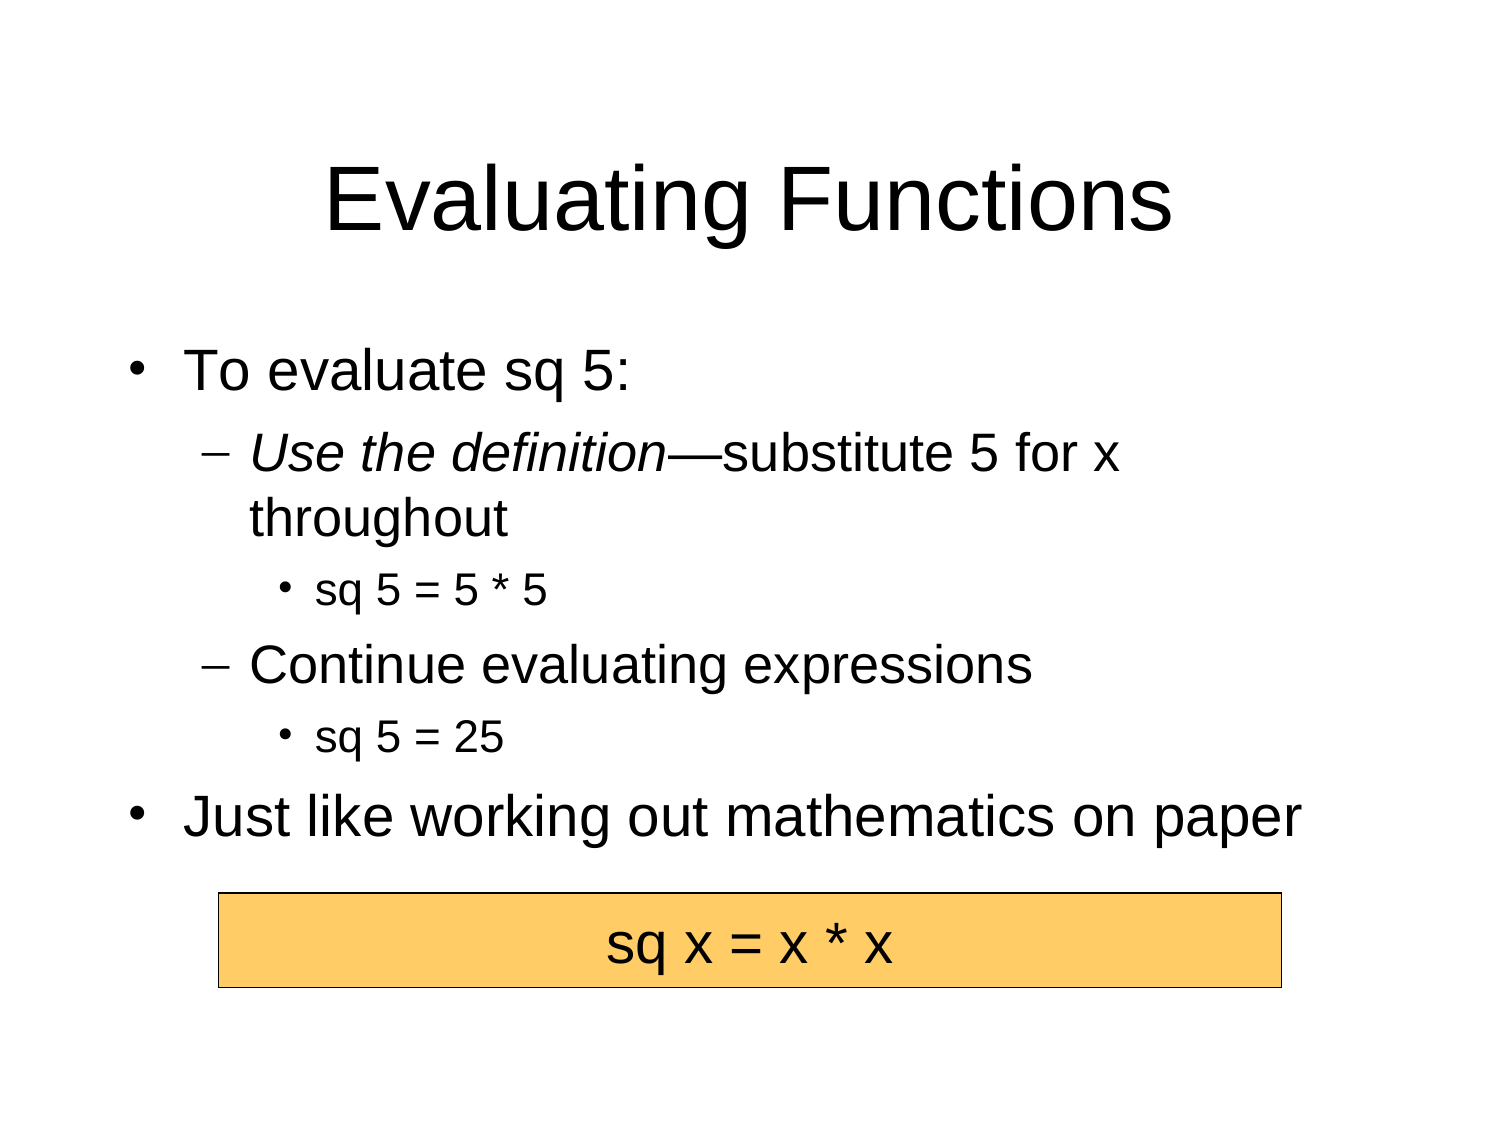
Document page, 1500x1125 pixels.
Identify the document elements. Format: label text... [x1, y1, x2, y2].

list To evaluate sq 5: Use the definition—substitute 5 for x throughout sq 5 = 5 * 5 Continue evaluating expressions sq 5 = 25 Just like working out mathematics on paper [112, 324, 1388, 1000]
title Evaluating Functions [112, 99, 1388, 288]
text_box sq x = x * x [218, 893, 1282, 988]
